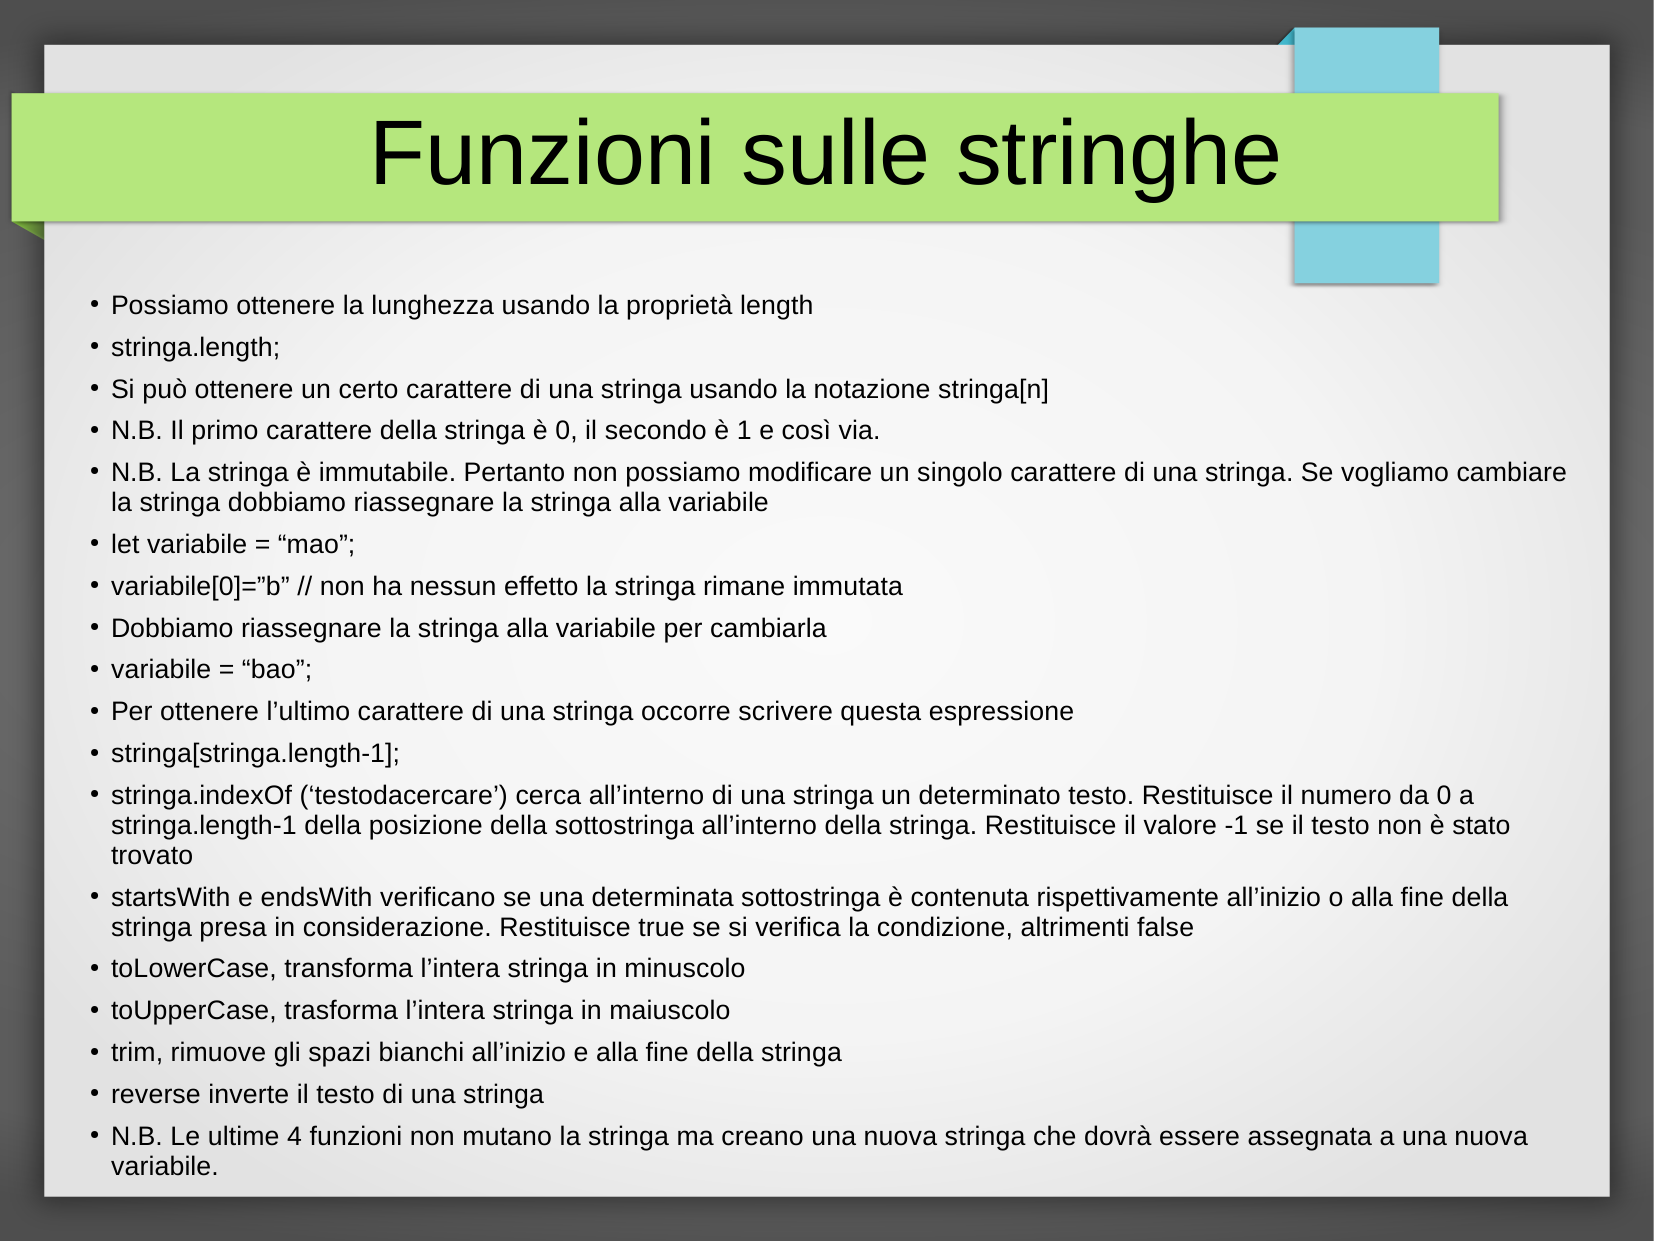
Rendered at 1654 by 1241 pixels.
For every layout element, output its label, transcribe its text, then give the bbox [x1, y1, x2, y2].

title Funzioni sulle stringhe [82, 49, 1571, 257]
picture [0, 0, 1654, 1241]
list Possiamo ottenere la lunghezza usando la proprietà length stringa.length; Si può ottenere un certo carattere di una stringa usando la notazione stringa[n] N.B. Il primo carattere della stringa è 0, il secondo è 1 e così via. N.B. La stringa è immutabile. Pertanto non possiamo modificare un singolo carattere di una stringa. Se vogliamo cambiare la stringa dobbiamo riassegnare la stringa alla variabile let variabile = “mao”; variabile[0]=”b” // non ha nessun effetto la stringa rimane immutata Dobbiamo riassegnare la stringa alla variabile per cambiarla variabile = “bao”; Per ottenere l’ultimo carattere di una stringa occorre scrivere questa espressione stringa[stringa.length-1]; stringa.indexOf (‘testodacercare’) cerca all’interno di una stringa un determinato testo. Restituisce il numero da 0 a stringa.length-1 della posizione della sottostringa all’interno della stringa. Restituisce il valore -1 se il testo non è stato trovato startsWith e endsWith verificano se una determinata sottostringa è contenuta rispettivamente all’inizio o alla fine della stringa presa in considerazione. Restituisce true se si verifica la condizione, altrimenti false toLowerCase, transforma l’intera stringa in minuscolo toUpperCase, trasforma l’intera stringa in maiuscolo trim, rimuove gli spazi bianchi all’inizio e alla fine della stringa reverse inverte il testo di una stringa N.B. Le ultime 4 funzioni non mutano la stringa ma creano una nuova stringa che dovrà essere assegnata a una nuova variabile. [82, 290, 1571, 1182]
